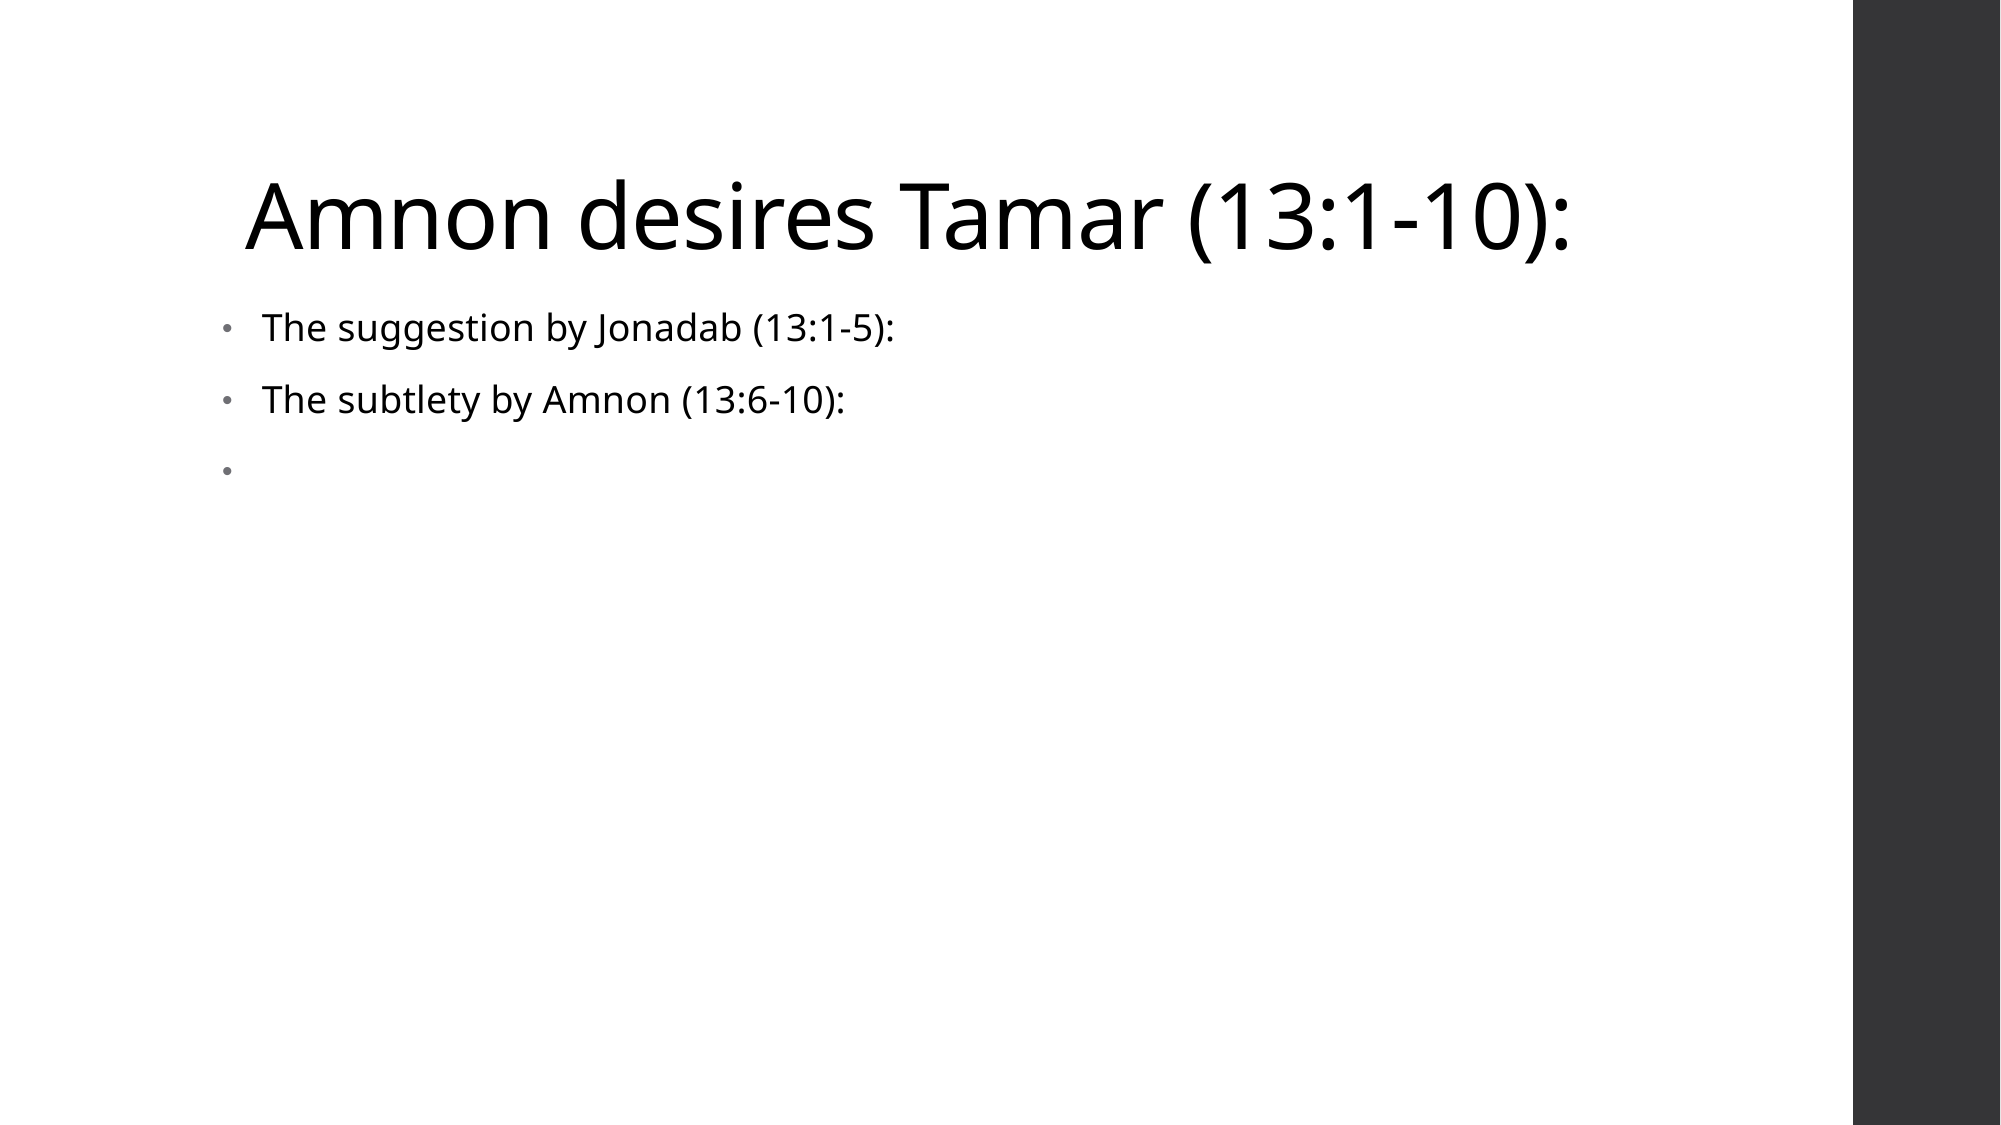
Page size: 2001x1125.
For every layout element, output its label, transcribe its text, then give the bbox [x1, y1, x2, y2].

list The suggestion by Jonadab (13:1-5): The subtlety by Amnon (13:6-10): [206, 299, 1617, 1014]
title Amnon desires Tamar (13:1-10): [206, 60, 1797, 278]
